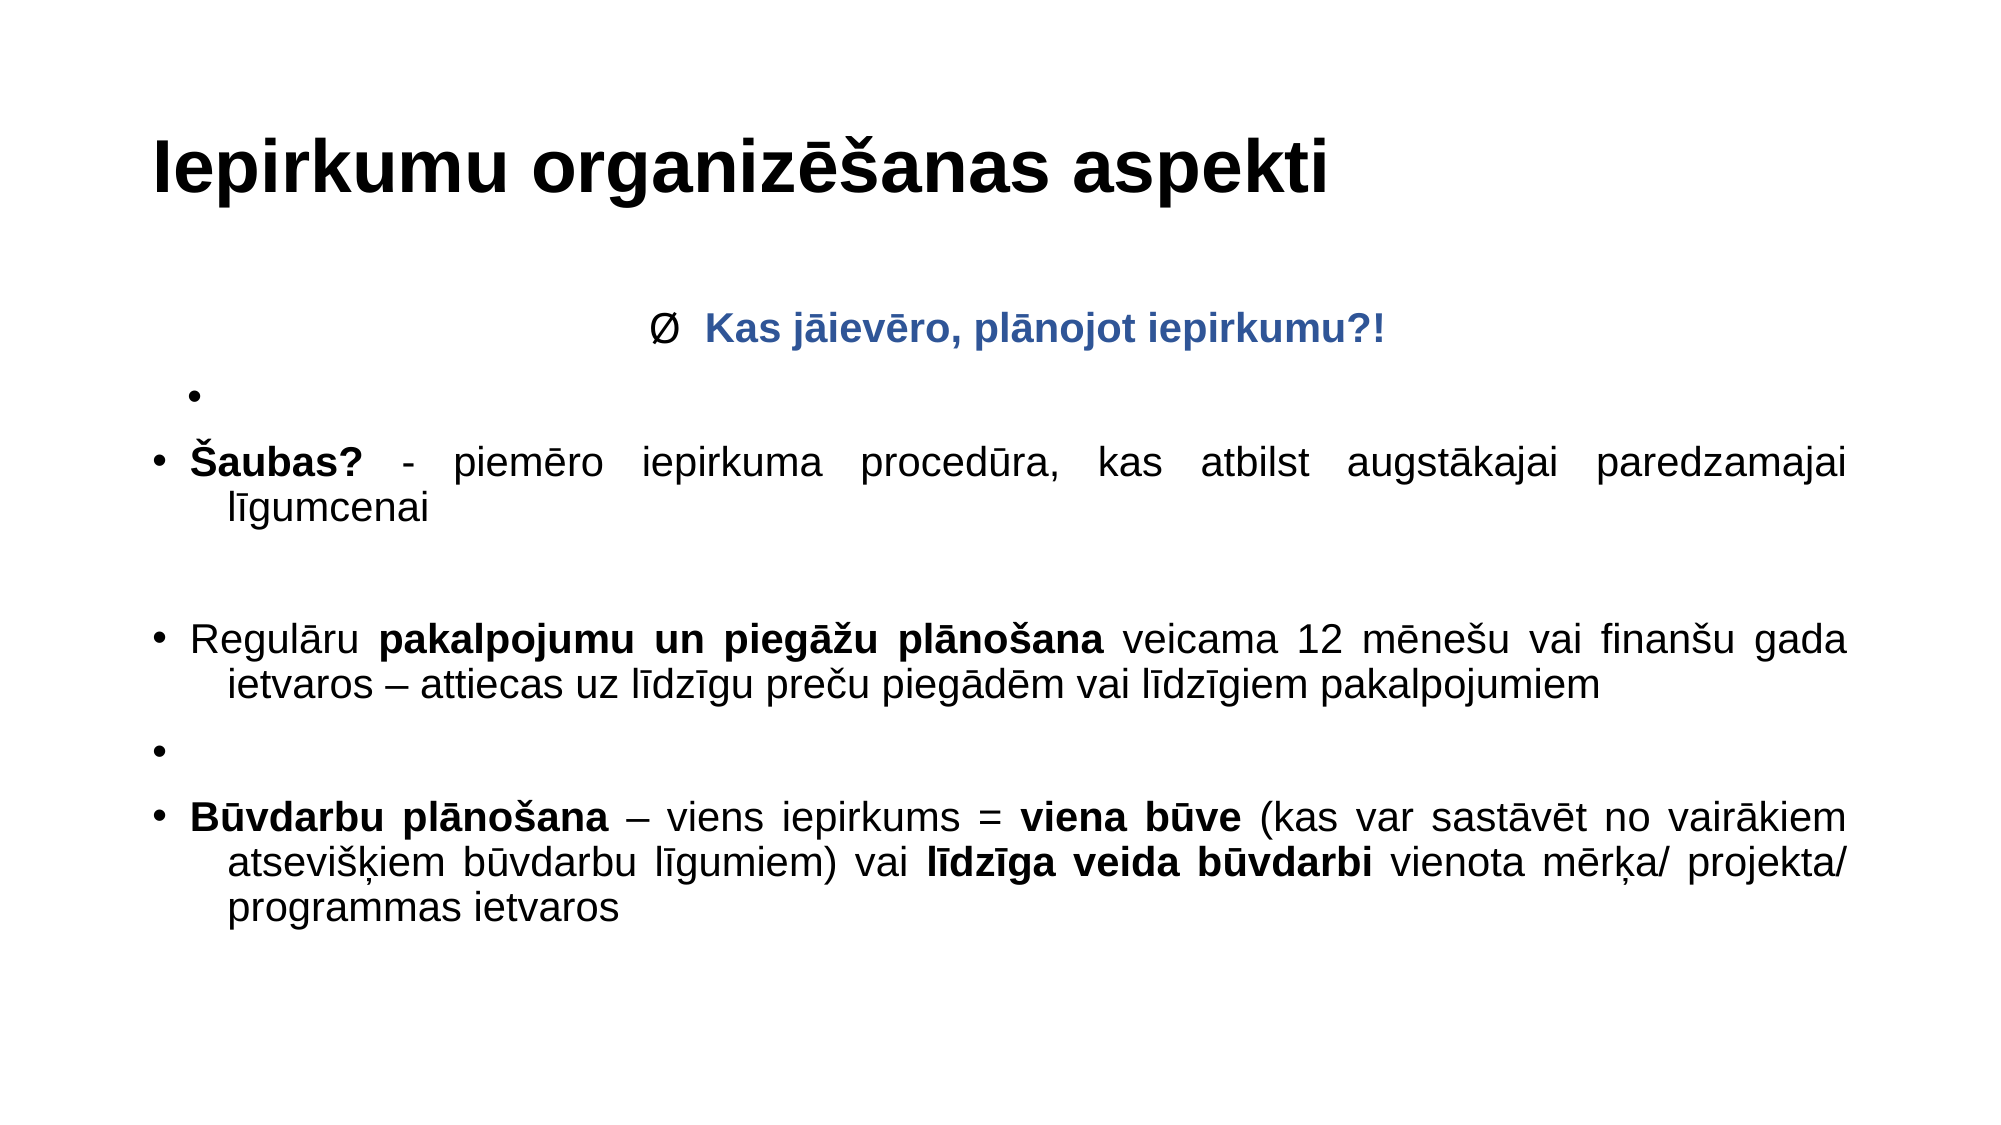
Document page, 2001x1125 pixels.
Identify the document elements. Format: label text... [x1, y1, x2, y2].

title Iepirkumu organizēšanas aspekti [137, 59, 1863, 278]
list Kas jāievēro, plānojot iepirkumu?! Šaubas? - piemēro iepirkuma procedūra, kas atbilst augstākajai paredzamajai līgumcenai Regulāru pakalpojumu un piegāžu plānošana veicama 12 mēnešu vai finanšu gada ietvaros – attiecas uz līdzīgu preču piegādēm vai līdzīgiem pakalpojumiem Būvdarbu plānošana – viens iepirkums = viena būve (kas var sastāvēt no vairākiem atsevišķiem būvdarbu līgumiem) vai līdzīga veida būvdarbi vienota mērķa/ projekta/ programmas ietvaros [137, 299, 1863, 1014]
